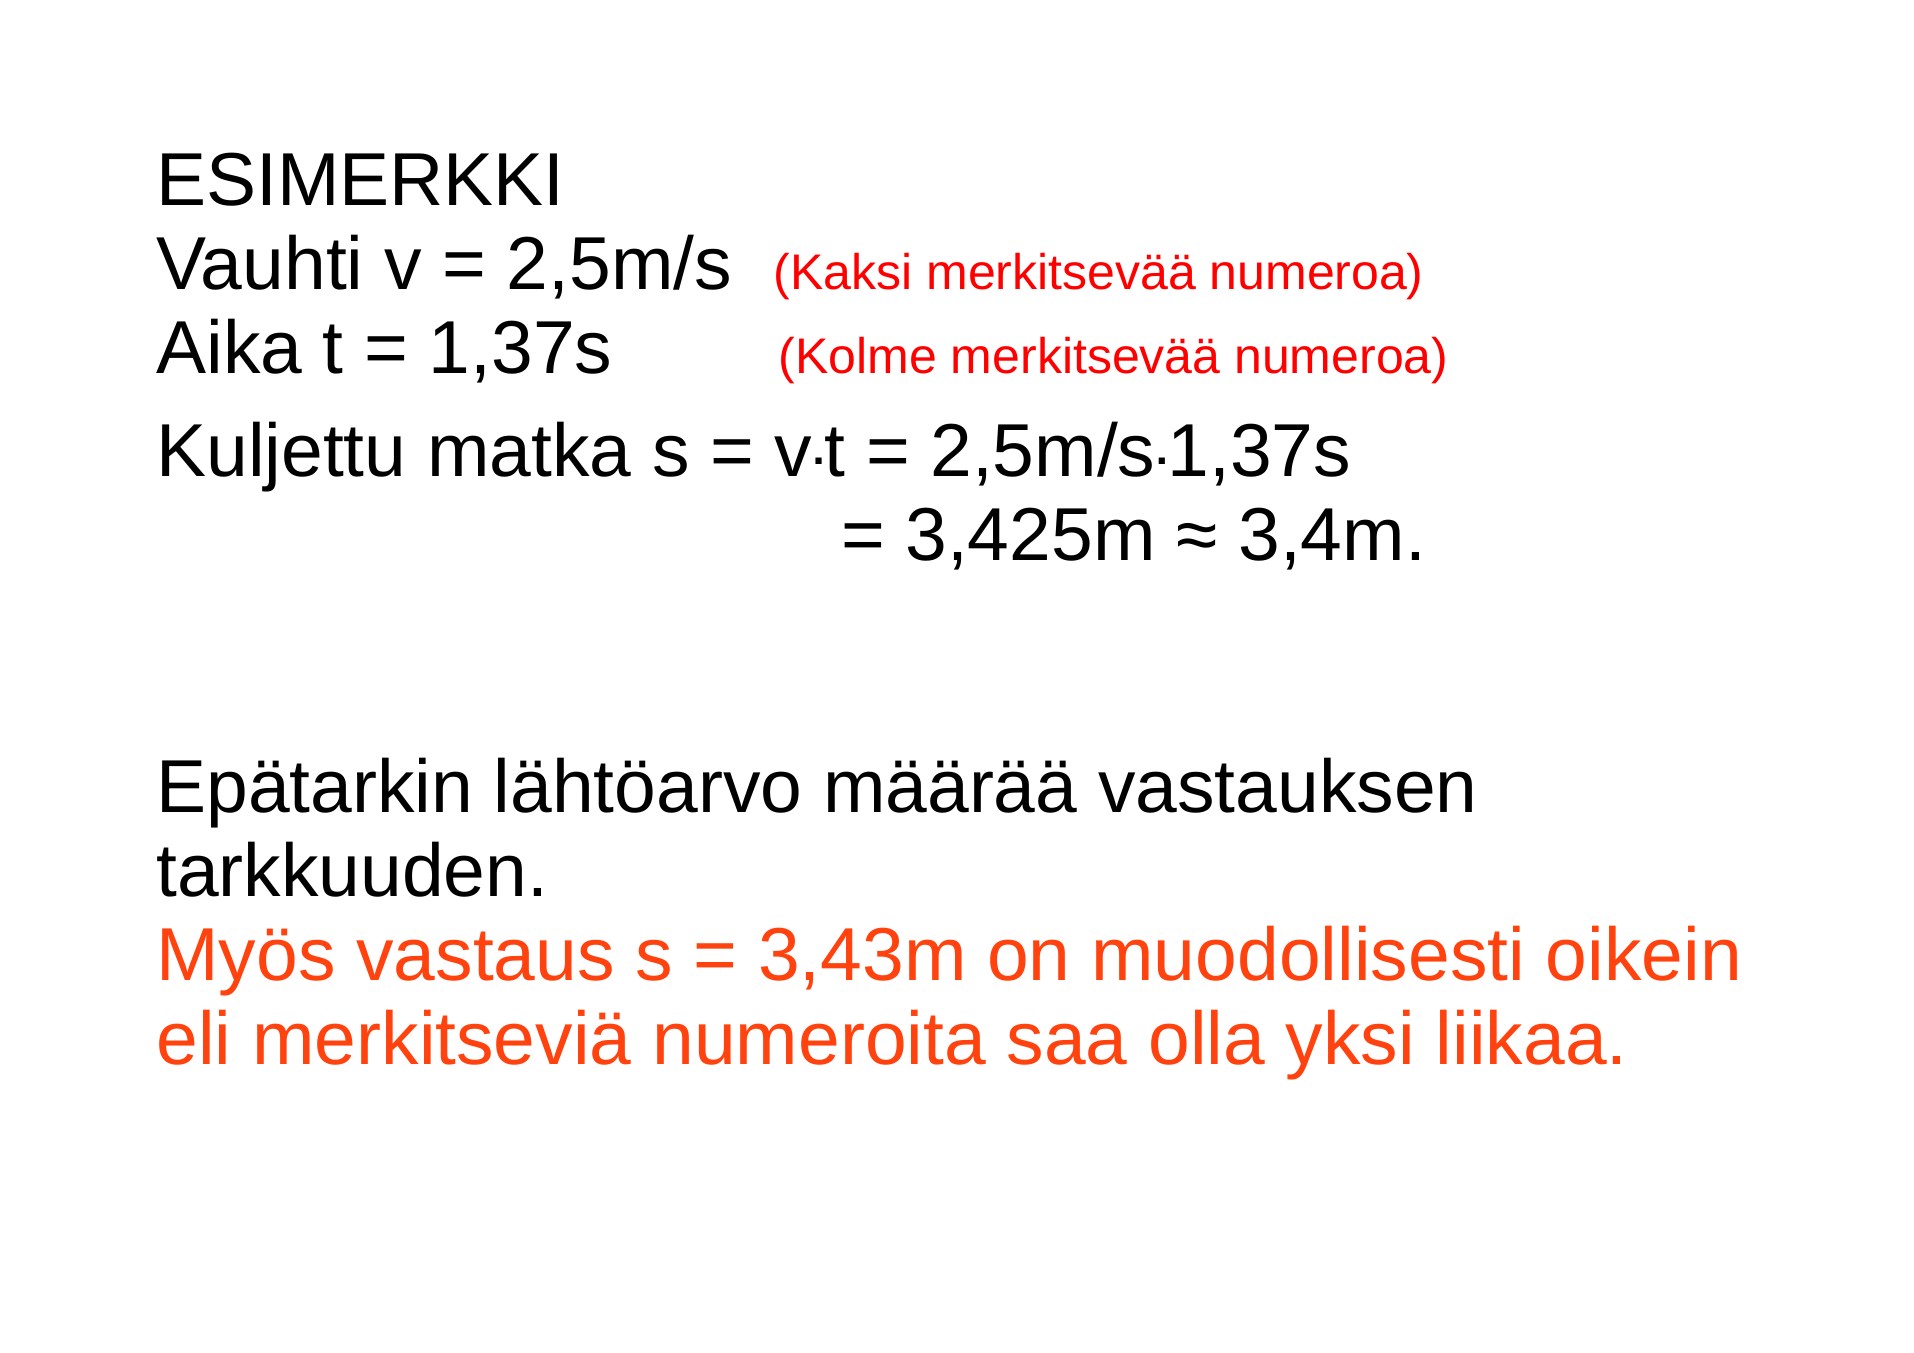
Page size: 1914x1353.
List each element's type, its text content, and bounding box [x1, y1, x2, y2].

text_box ESIMERKKI Vauhti v = 2,5m/s (Kaksi merkitsevää numeroa) Aika t = 1,37s (Kolme merkitsevää numeroa) Kuljettu matka s = v.t = 2,5m/s.1,37s = 3,425m ≈ 3,4m. Epätarkin lähtöarvo määrää vastauksen tarkkuuden. Myös vastaus s = 3,43m on muodollisesti oikein eli merkitseviä numeroita saa olla yksi liikaa. [141, 129, 1784, 1090]
